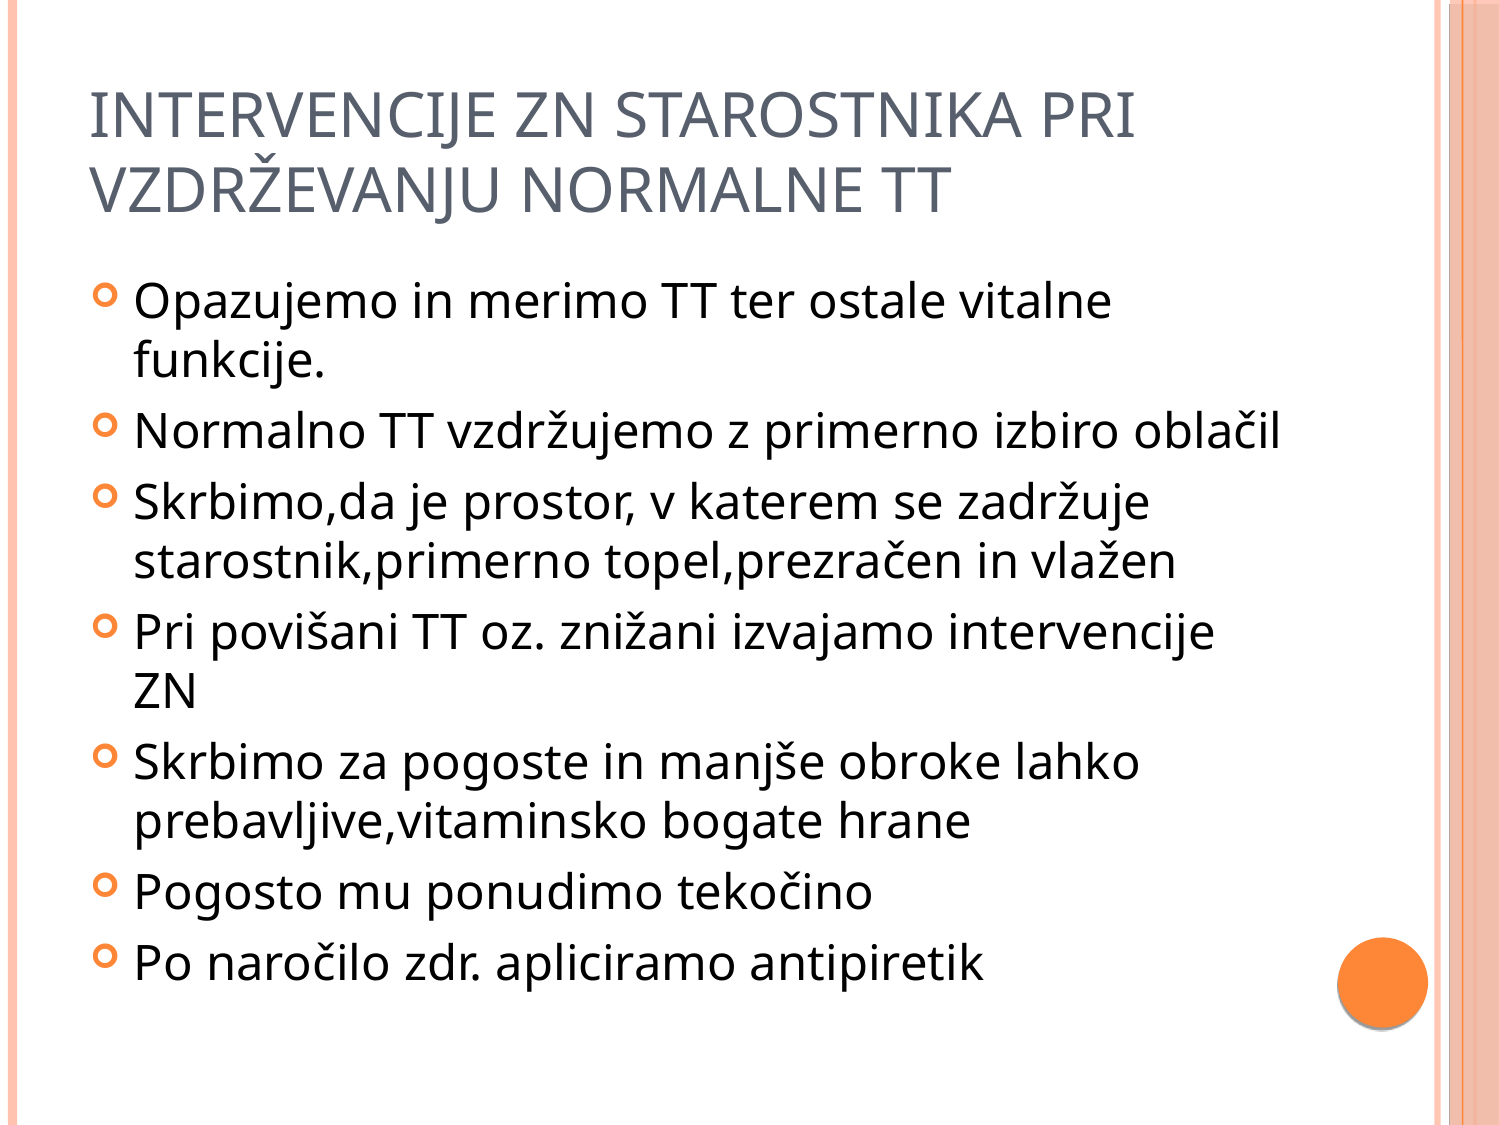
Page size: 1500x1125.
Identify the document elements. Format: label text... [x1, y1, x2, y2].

list Opazujemo in merimo TT ter ostale vitalne funkcije. Normalno TT vzdržujemo z primerno izbiro oblačil Skrbimo,da je prostor, v katerem se zadržuje starostnik,primerno topel,prezračen in vlažen Pri povišani TT oz. znižani izvajamo intervencije ZN Skrbimo za pogoste in manjše obroke lahko prebavljive,vitaminsko bogate hrane Pogosto mu ponudimo tekočino Po naročilo zdr. apliciramo antipiretik [75, 262, 1300, 1062]
title INTERVENCIJE ZN STAROSTNIKA PRI VZDRŽEVANJU NORMALNE TT [75, 45, 1300, 233]
